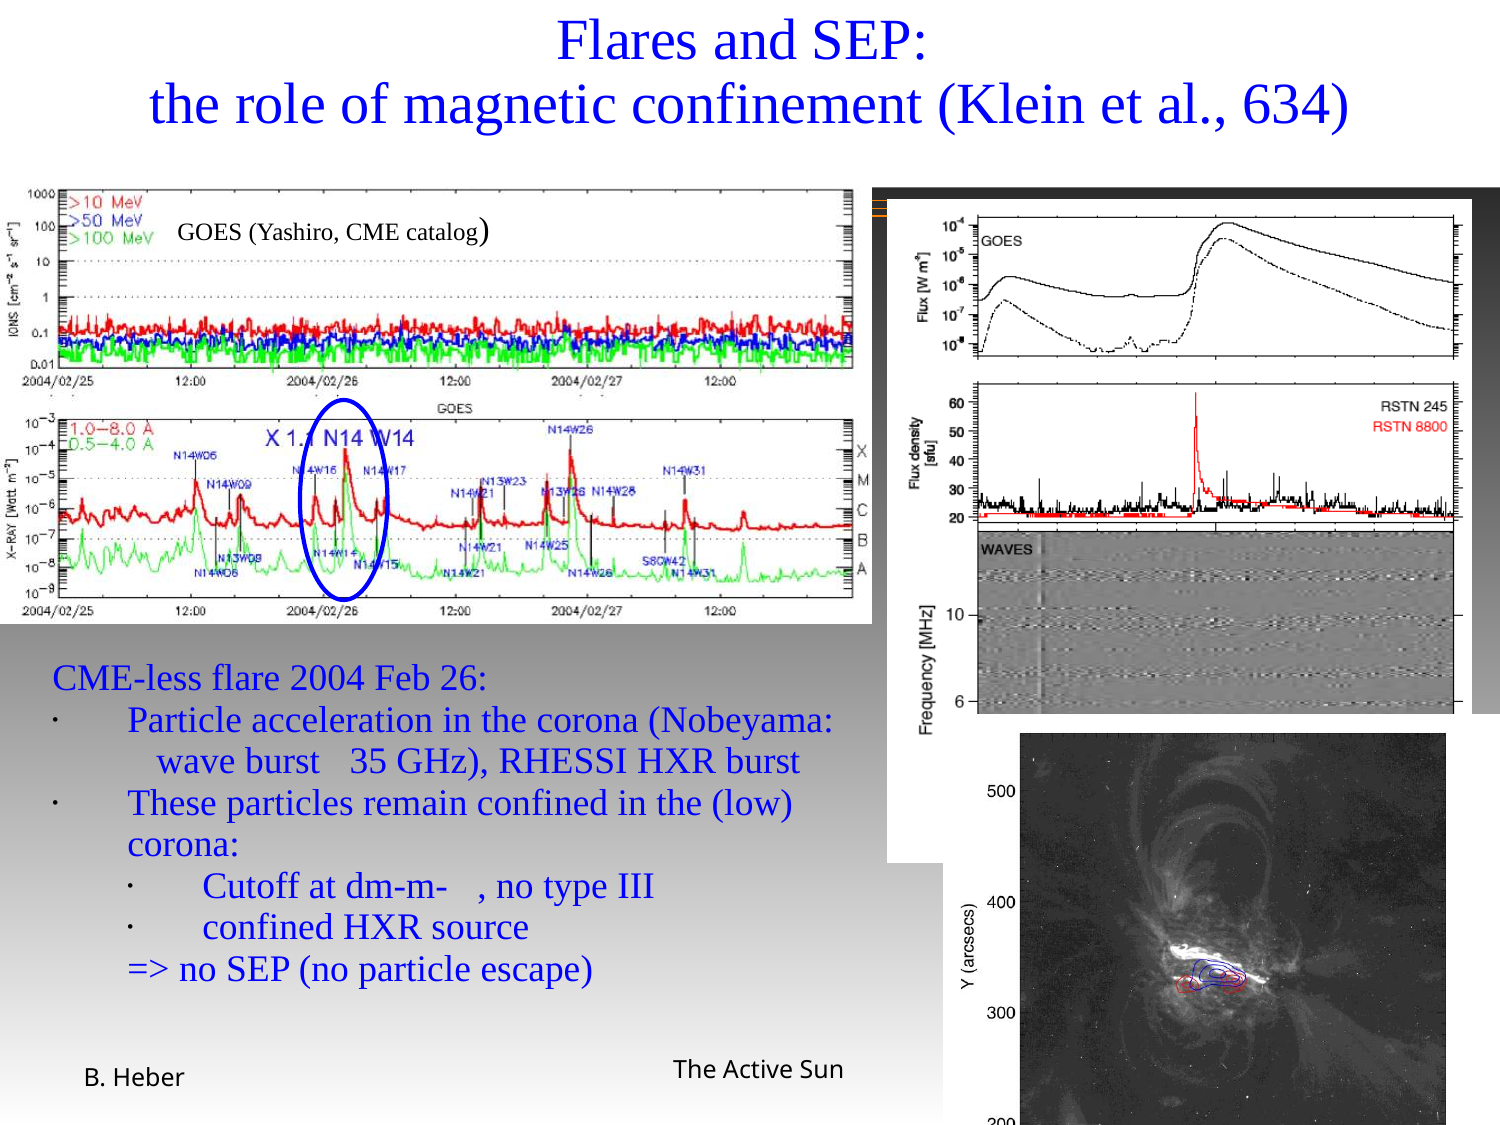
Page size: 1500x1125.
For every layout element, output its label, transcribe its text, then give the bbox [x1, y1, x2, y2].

text_box Flares and SEP: the role of magnetic confinement (Klein et al., 634) [0, 0, 1500, 188]
picture [0, 188, 872, 624]
picture [887, 199, 1500, 1125]
text_box CME-less flare 2004 Feb 26: Particle acceleration in the corona (Nobeyama: wave burst35 GHz), RHESSI HXR burst These particles remain confined in the (low) corona: Cutoff at dm-m-, no type III confined HXR source => no SEP (no particle escape) [37, 650, 875, 1125]
text_box GOES (Yashiro, CME catalog) [162, 203, 534, 259]
